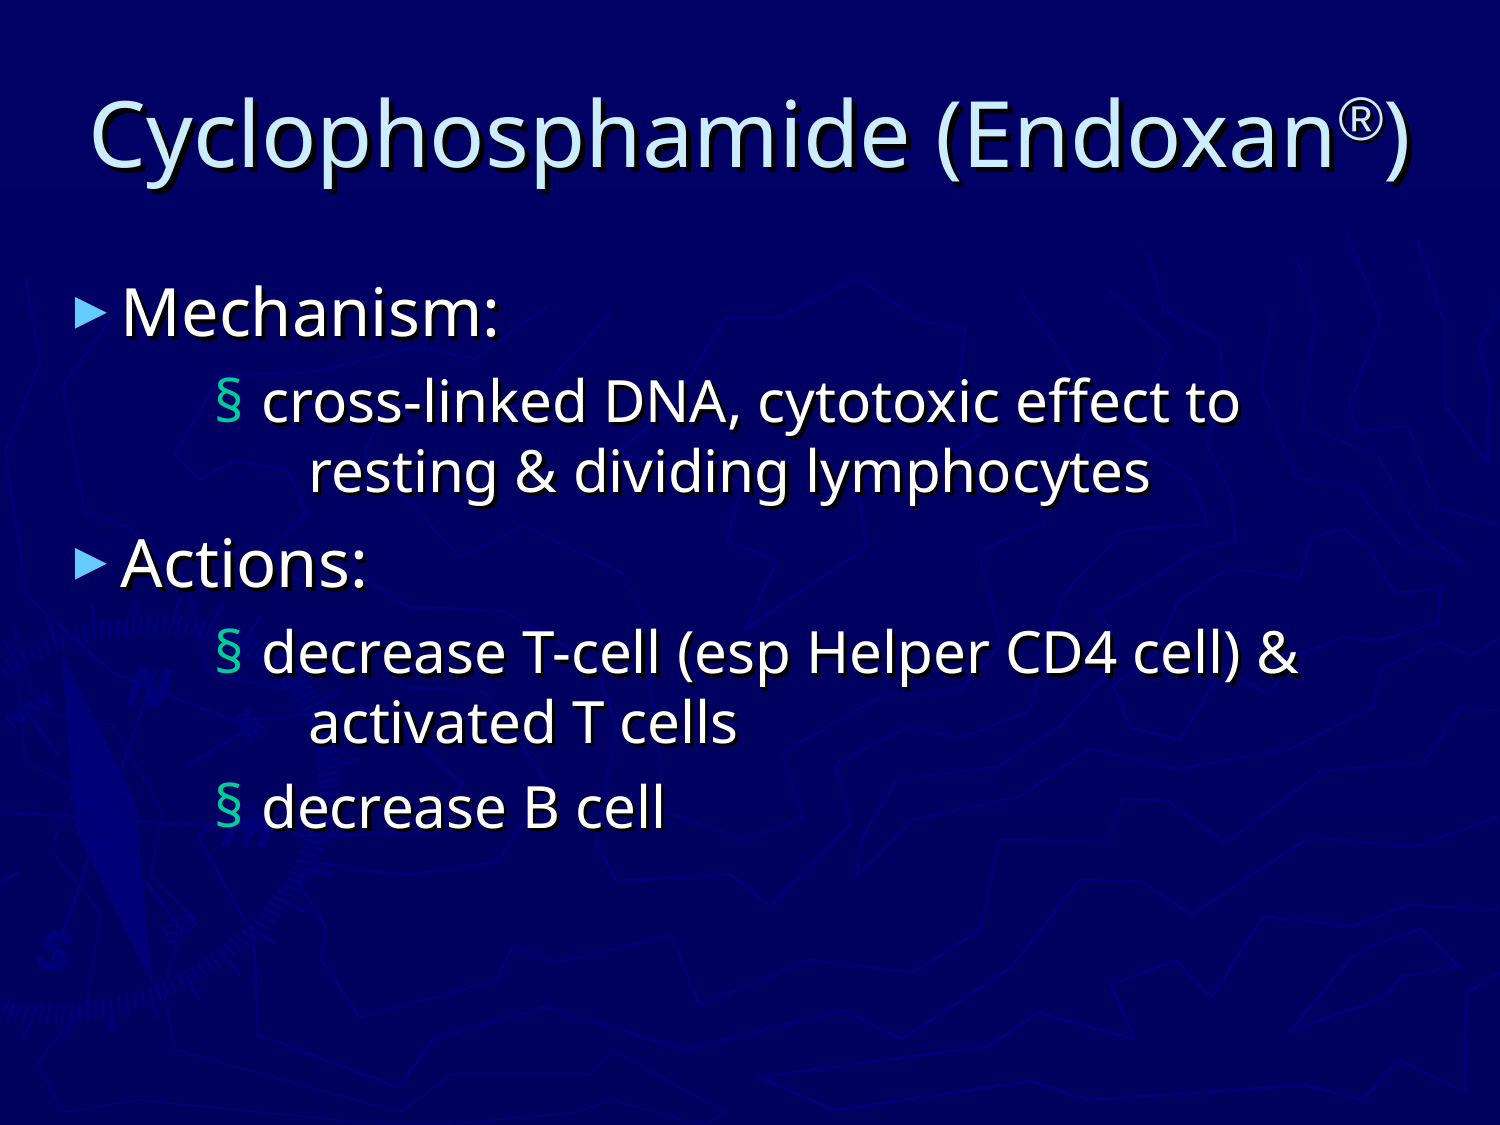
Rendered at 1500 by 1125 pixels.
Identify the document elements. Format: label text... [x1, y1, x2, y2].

list Mechanism: cross-linked DNA, cytotoxic effect to resting & dividing lymphocytes Actions: decrease T-cell (esp Helper CD4 cell) & activated T cells decrease B cell [49, 262, 1451, 1001]
title Cyclophosphamide (Endoxan®) [49, 37, 1451, 225]
